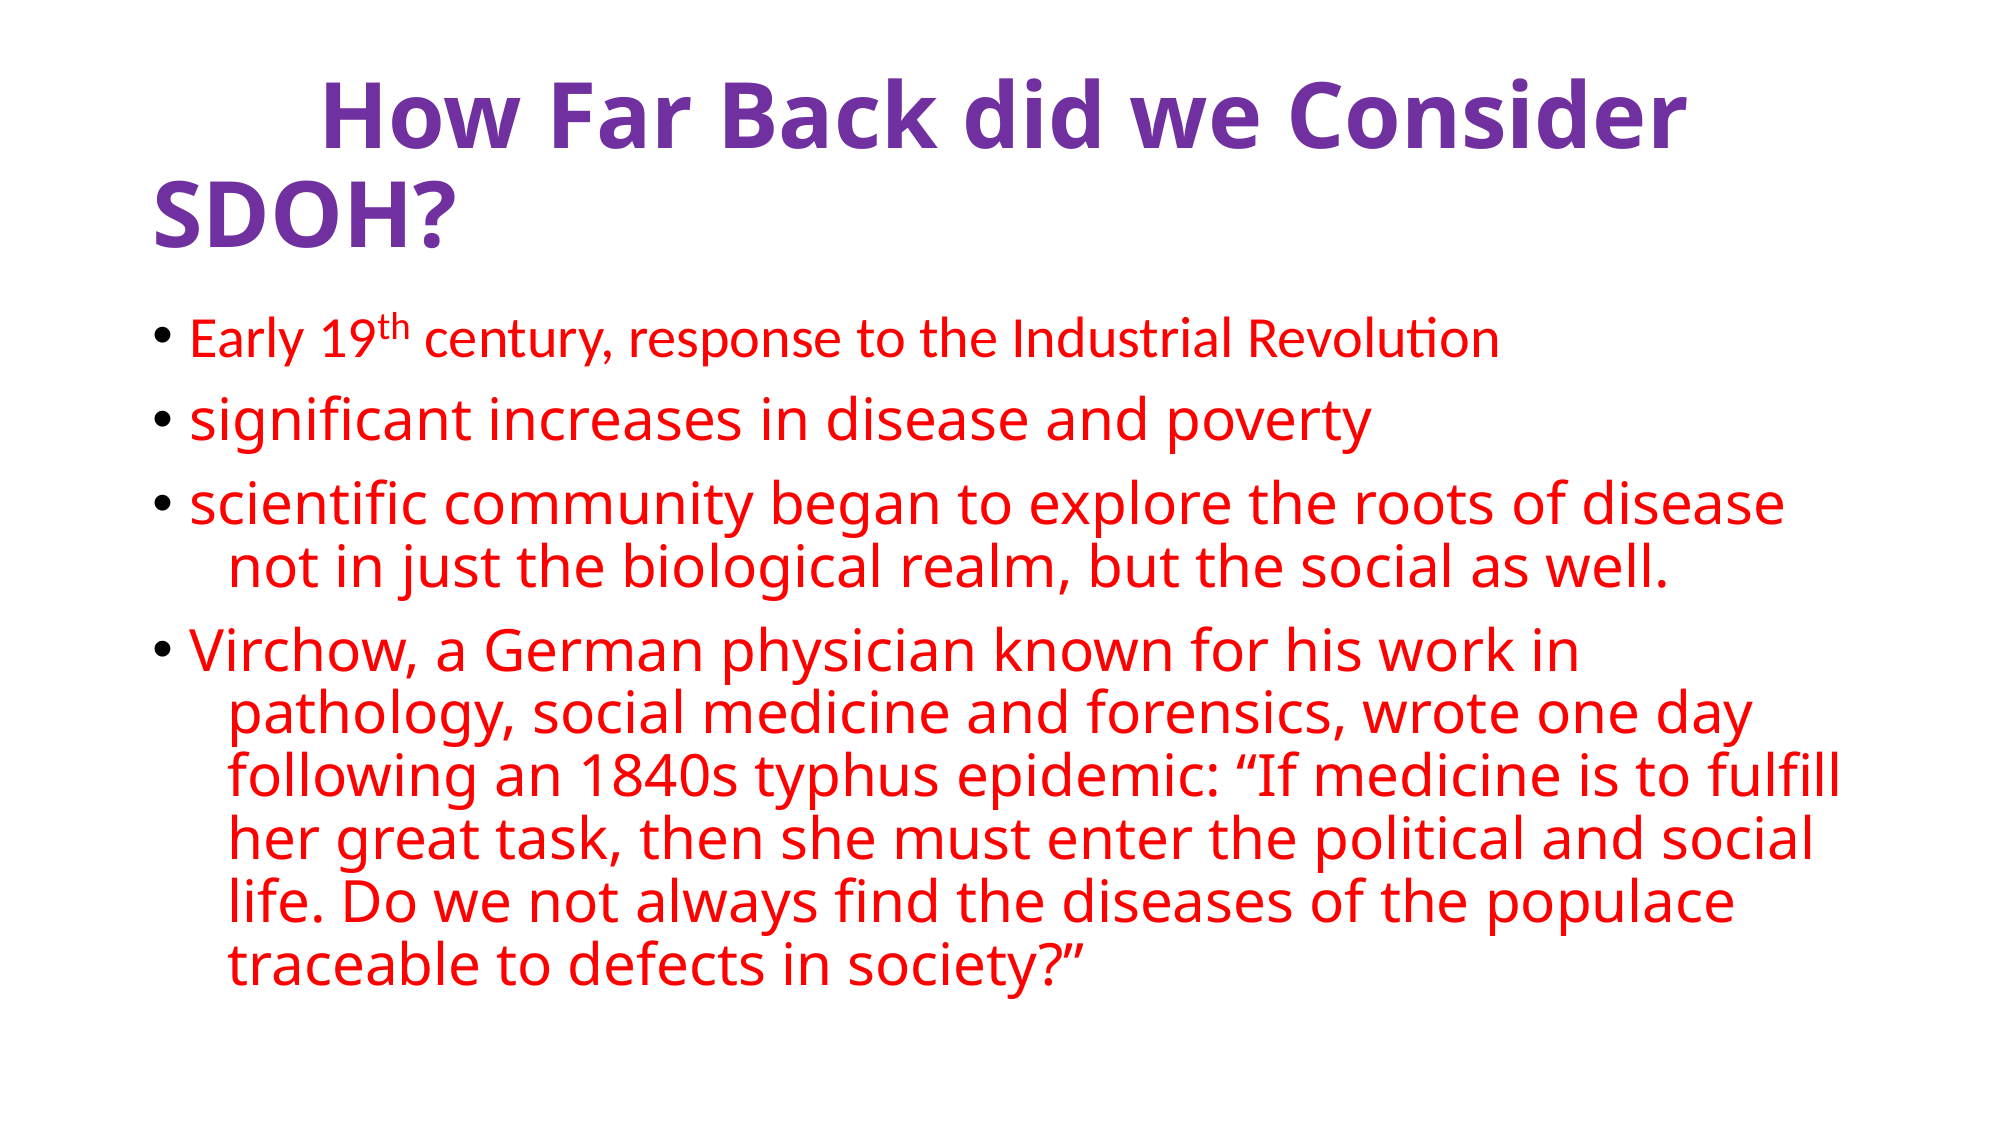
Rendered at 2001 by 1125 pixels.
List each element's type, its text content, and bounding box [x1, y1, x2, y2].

title How Far Back did we Consider SDOH? [137, 59, 1863, 278]
list Early 19th century, response to the Industrial Revolution significant increases in disease and poverty scientific community began to explore the roots of disease not in just the biological realm, but the social as well. Virchow, a German physician known for his work in pathology, social medicine and forensics, wrote one day following an 1840s typhus epidemic: “If medicine is to fulfill her great task, then she must enter the political and social life. Do we not always find the diseases of the populace traceable to defects in society?” [137, 299, 1863, 1014]
